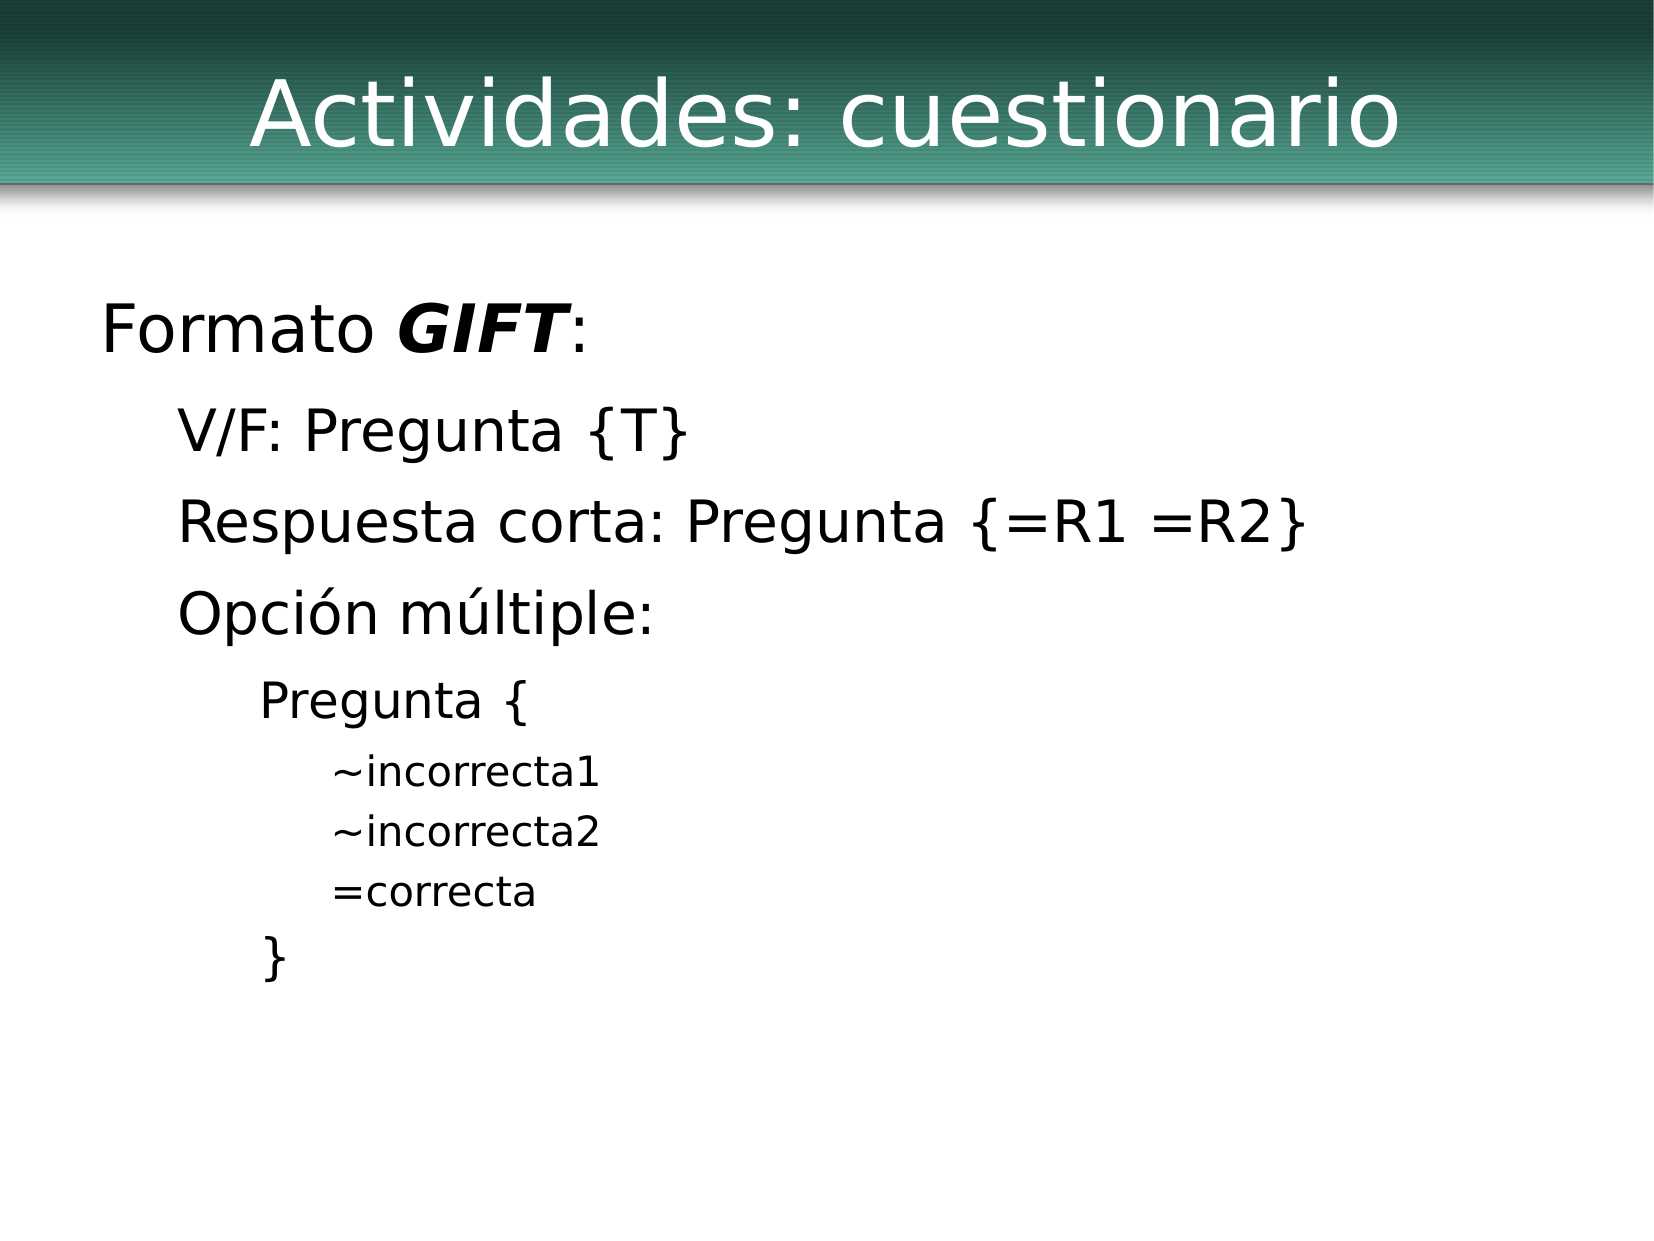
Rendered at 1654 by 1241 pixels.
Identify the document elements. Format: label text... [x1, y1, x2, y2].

title Actividades: cuestionario [82, 11, 1571, 219]
list Formato GIFT: V/F: Pregunta {T} Respuesta corta: Pregunta {=R1 =R2} Opción múltiple: Pregunta { ~incorrecta1 ~incorrecta2 =correcta } [82, 290, 1571, 1094]
picture [0, 0, 1654, 225]
